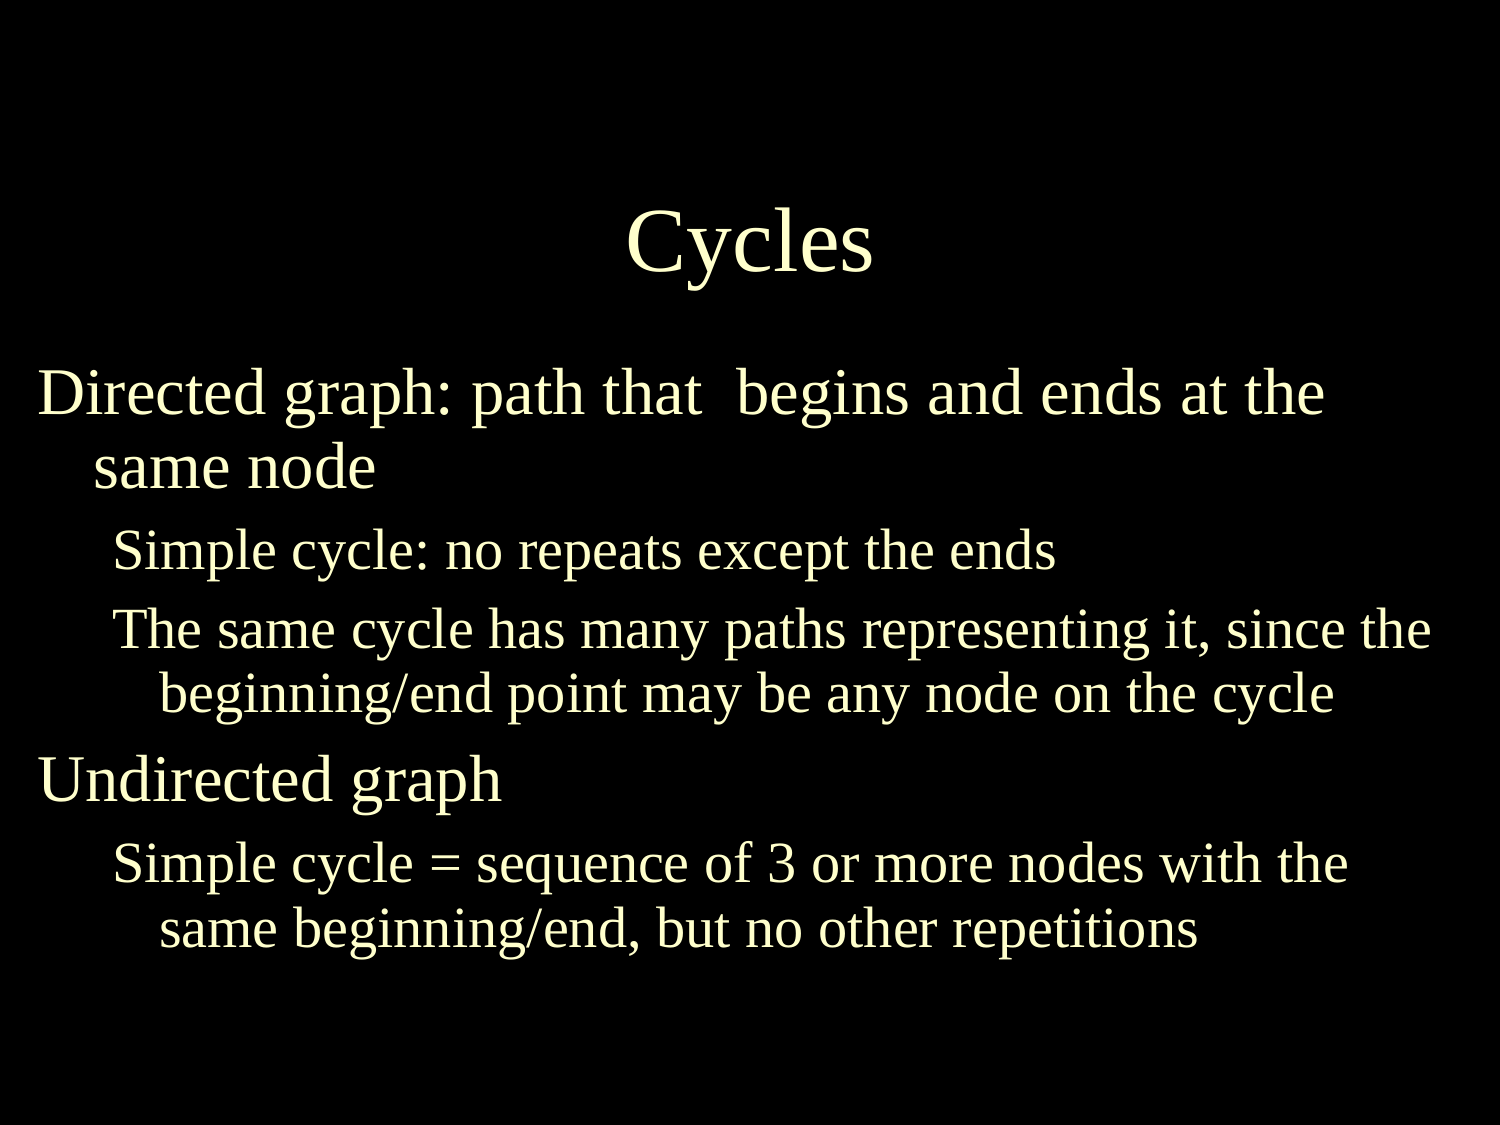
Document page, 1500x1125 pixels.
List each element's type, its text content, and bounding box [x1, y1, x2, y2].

title Cycles [22, 145, 1480, 336]
list Directed graph: path that begins and ends at the same node Simple cycle: no repeats except the ends The same cycle has many paths representing it, since the beginning/end point may be any node on the cycle Undirected graph Simple cycle = sequence of 3 or more nodes with the same beginning/end, but no other repetitions [22, 347, 1482, 1026]
